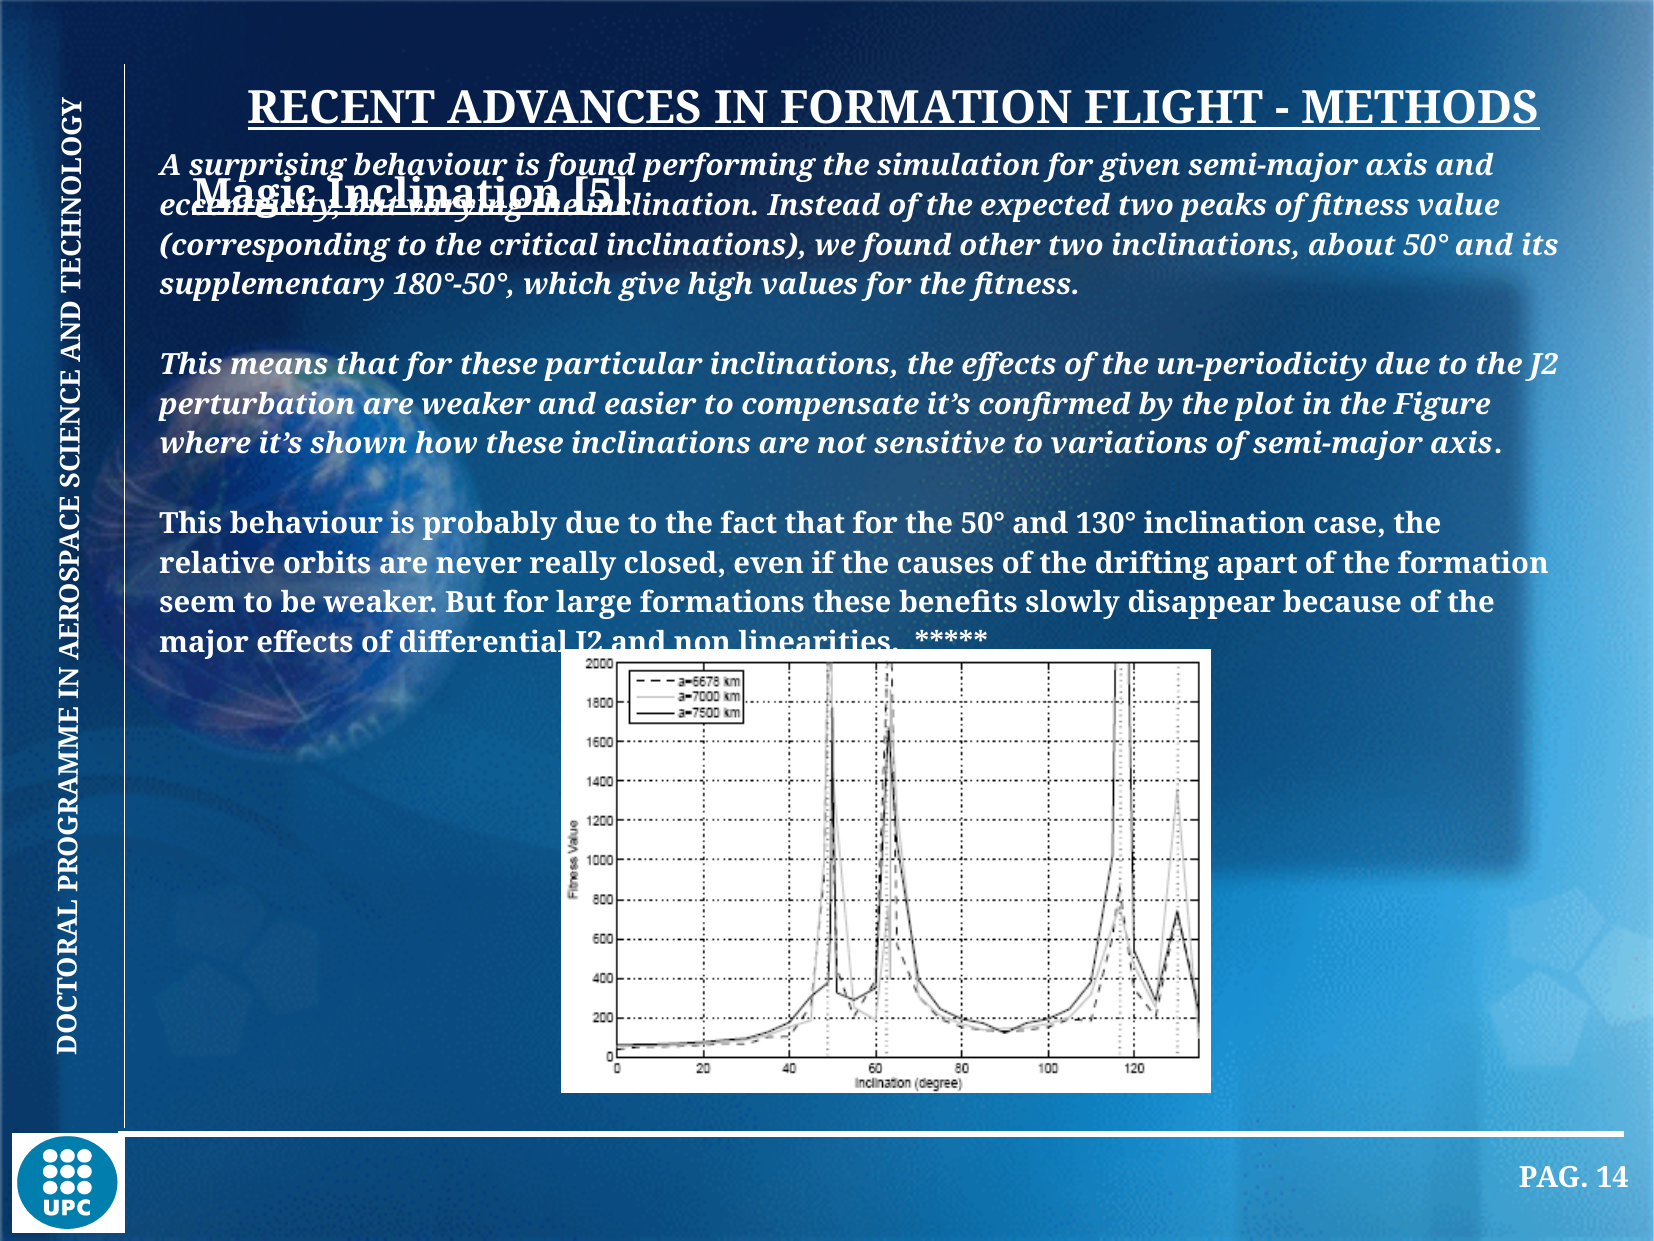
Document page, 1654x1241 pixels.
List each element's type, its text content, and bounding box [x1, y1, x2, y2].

title PAG. 14 [1505, 1116, 1642, 1237]
picture [0, 0, 1654, 1241]
title Magic Inclination [5] [177, 150, 1536, 206]
title RECENT ADVANCES IN FORMATION FLIGHT - METHODS [177, 29, 1595, 150]
text_box A surprising behaviour is found performing the simulation for given semi-major axis and eccentricity, but varying the inclination. Instead of the expected two peaks of fitness value (corresponding to the critical inclinations), we found other two inclinations, about 50° and its supplementary 180°-50°, which give high values for the fitness. This means that for these particular inclinations, the effects of the un-periodicity due to the J2 perturbation are weaker and easier to compensate it’s confirmed by the plot in the Figure where it’s shown how these inclinations are not sensitive to variations of semi-major axis. This behaviour is probably due to the fact that for the 50° and 130° inclination case, the relative orbits are never really closed, even if the causes of the drifting apart of the formation seem to be weaker. But for large formations these benefits slowly disappear because of the major effects of differential J2 and non linearities. ***** [159, 206, 1565, 679]
title DOCTORAL PROGRAMME IN AEROSPACE SCIENCE AND TECHNOLOGY [8, 88, 124, 1064]
